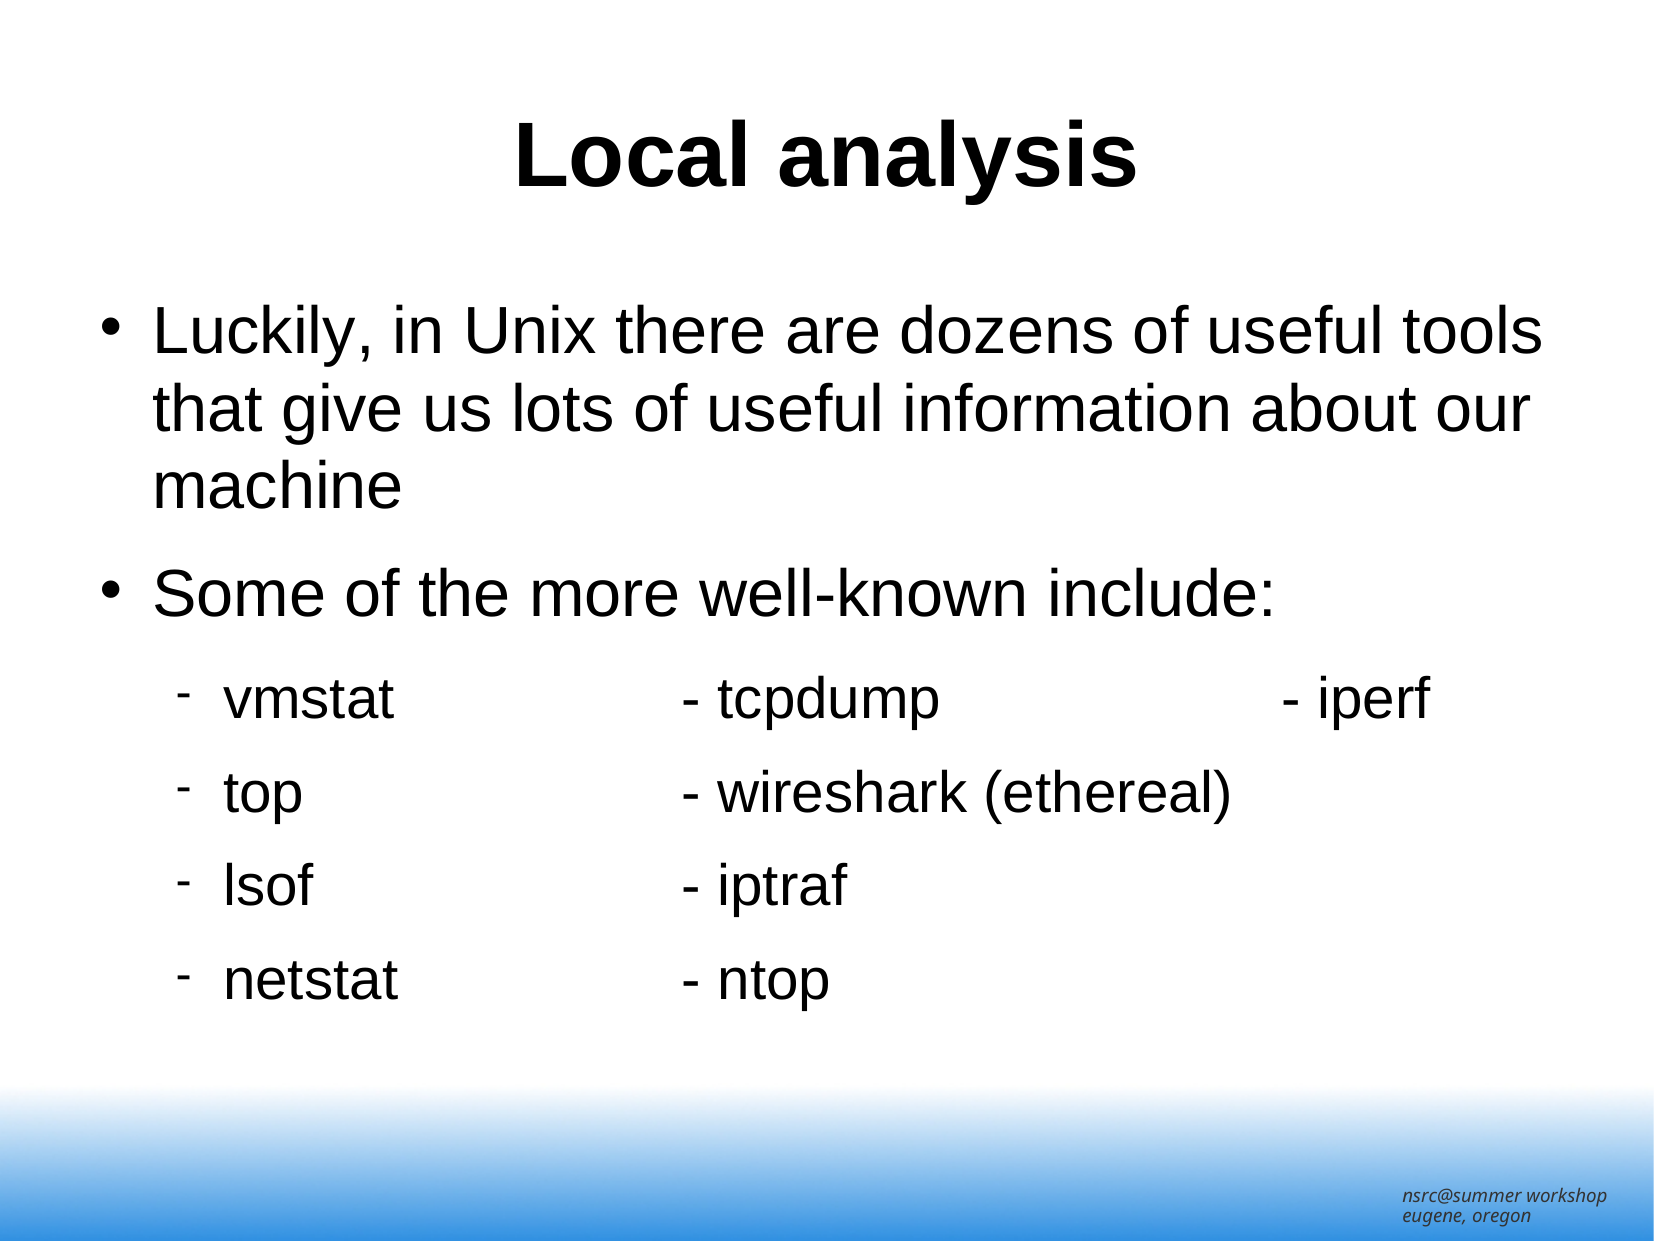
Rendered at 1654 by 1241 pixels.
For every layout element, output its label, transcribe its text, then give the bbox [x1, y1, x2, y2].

title Local analysis [82, 49, 1571, 257]
picture [0, 1083, 1654, 1241]
list Luckily, in Unix there are dozens of useful tools that give us lots of useful information about our machine Some of the more well-known include: vmstat - tcpdump - iperf top - wireshark (ethereal)‏ lsof - iptraf netstat - ntop [82, 290, 1571, 1109]
